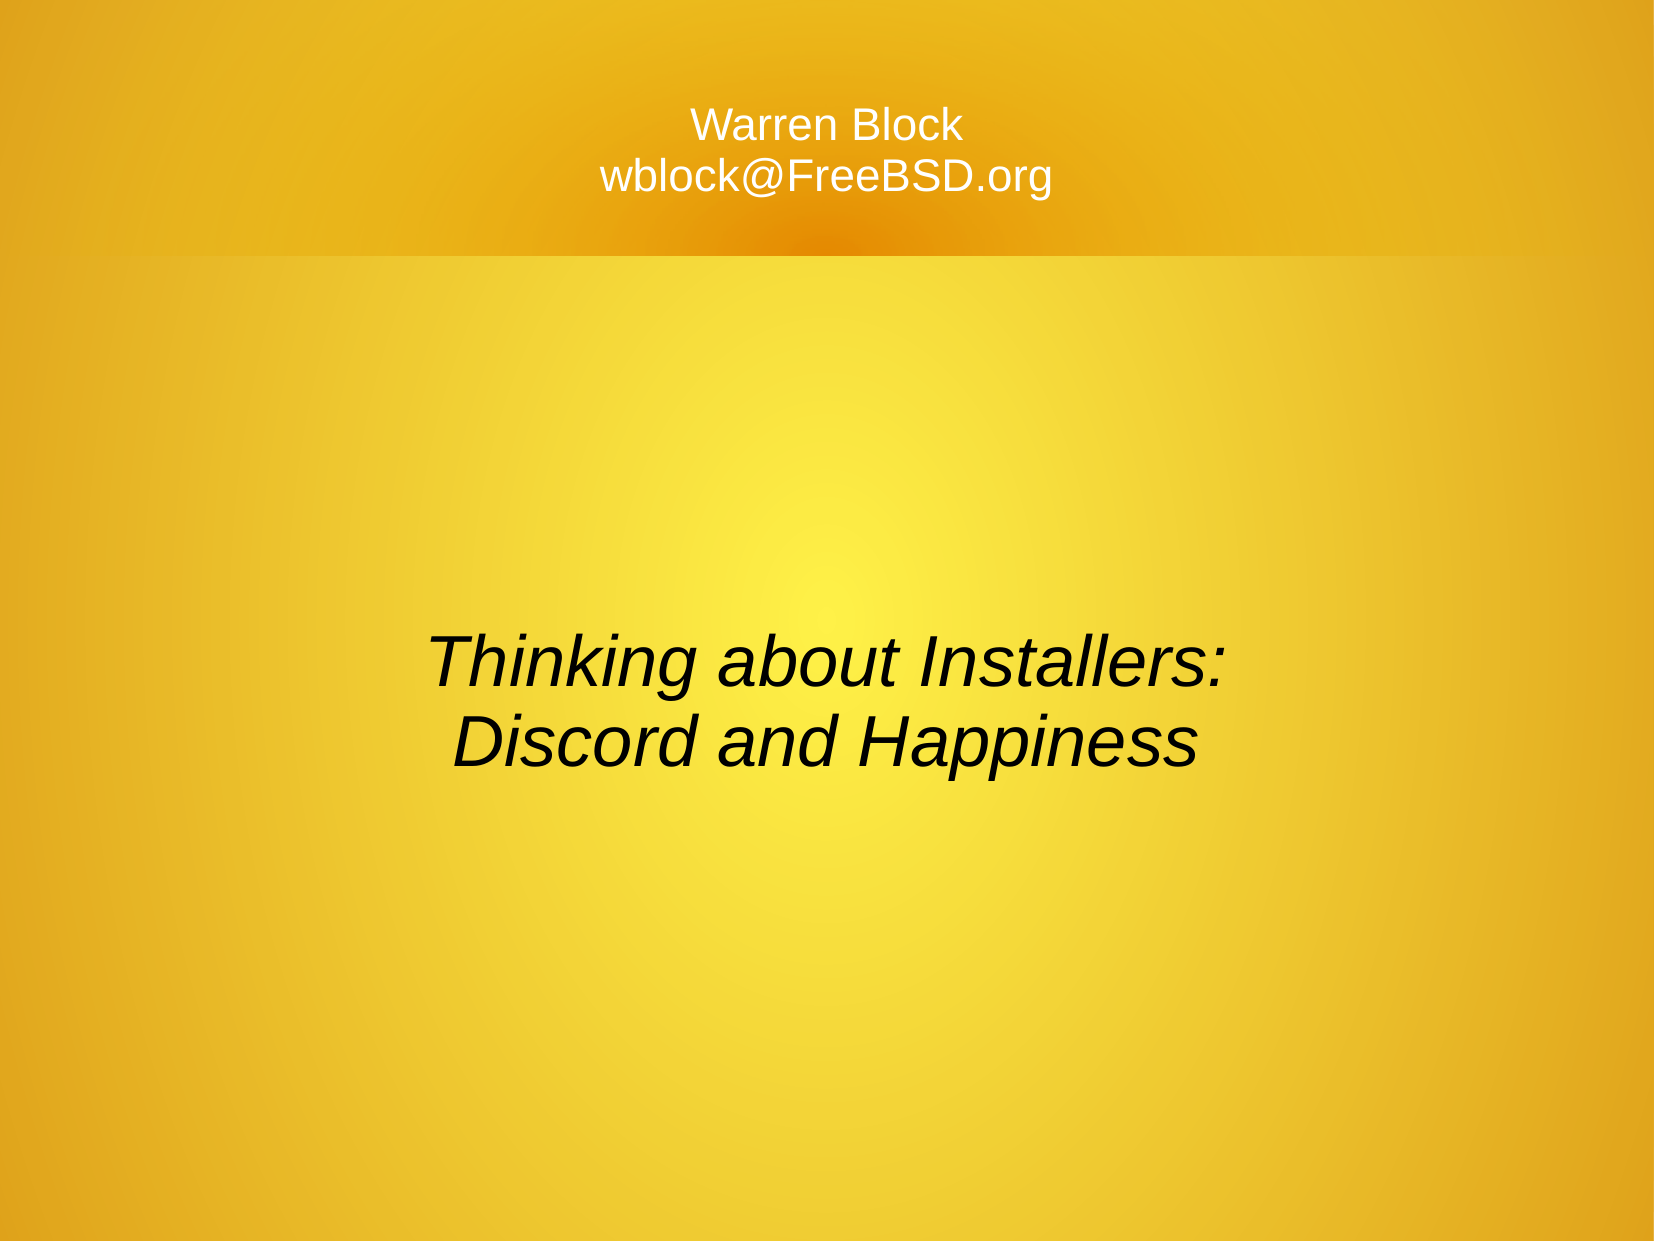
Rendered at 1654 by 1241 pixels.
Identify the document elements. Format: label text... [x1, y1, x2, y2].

list Thinking about Installers: Discord and Happiness [82, 397, 1571, 1006]
title Warren Block wblock@FreeBSD.org [82, 45, 1571, 254]
